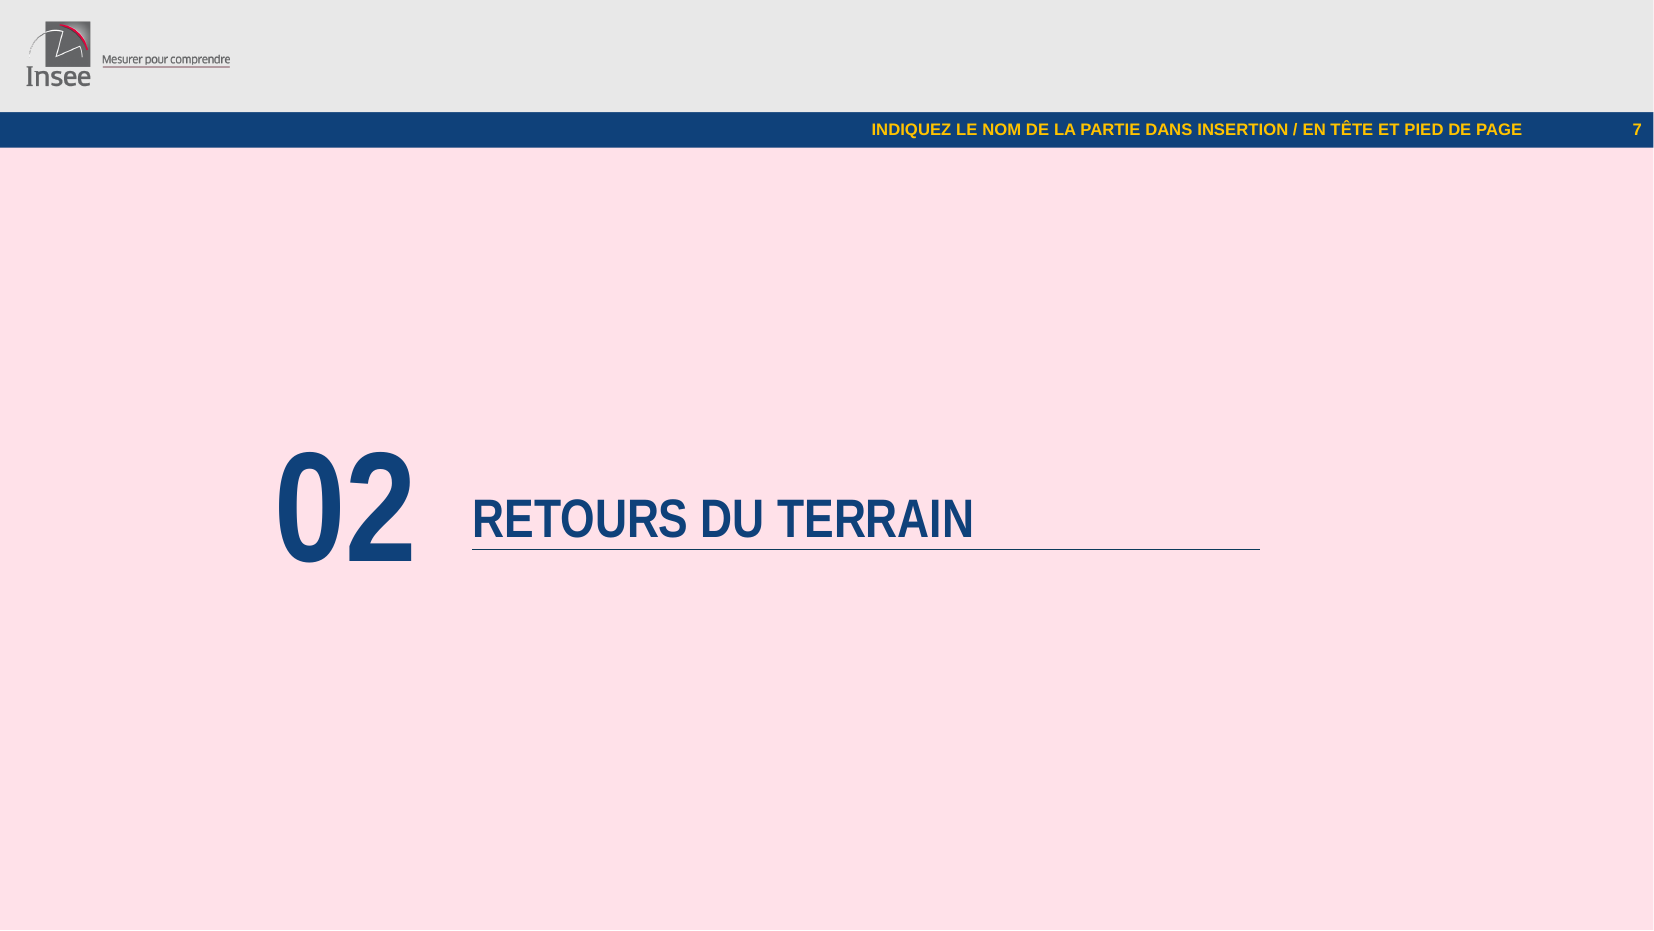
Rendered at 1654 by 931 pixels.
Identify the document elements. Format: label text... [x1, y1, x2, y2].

title Retours du Terrain [472, 401, 1359, 550]
picture [23, 0, 230, 89]
text_box 02 [230, 389, 461, 621]
